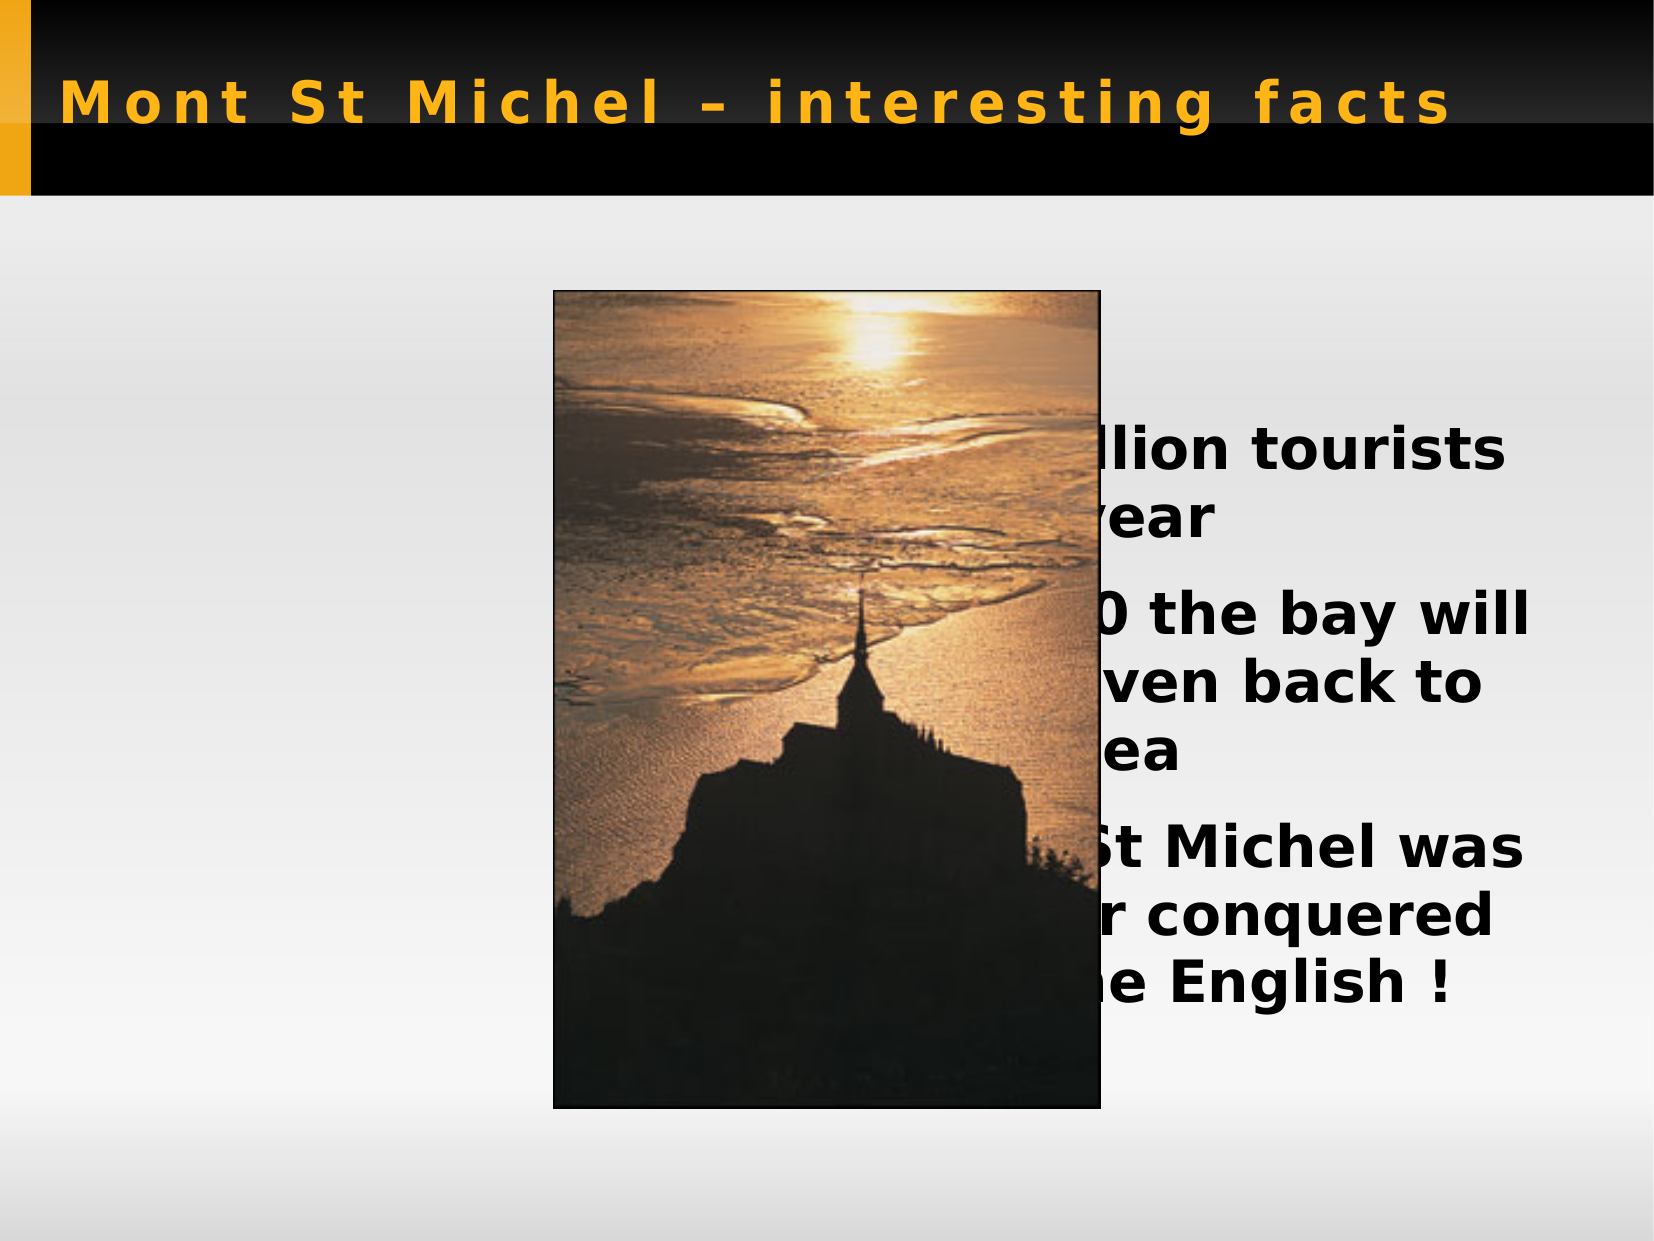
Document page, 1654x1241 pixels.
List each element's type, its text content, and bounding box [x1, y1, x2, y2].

list 3.5 million tourists per year in 2020 the bay will be given back to the sea Mont St Michel was never conquered by the English ! [868, 415, 1595, 1235]
title Mont St Michel – interesting facts [59, 29, 1595, 178]
picture [0, 0, 1654, 1241]
